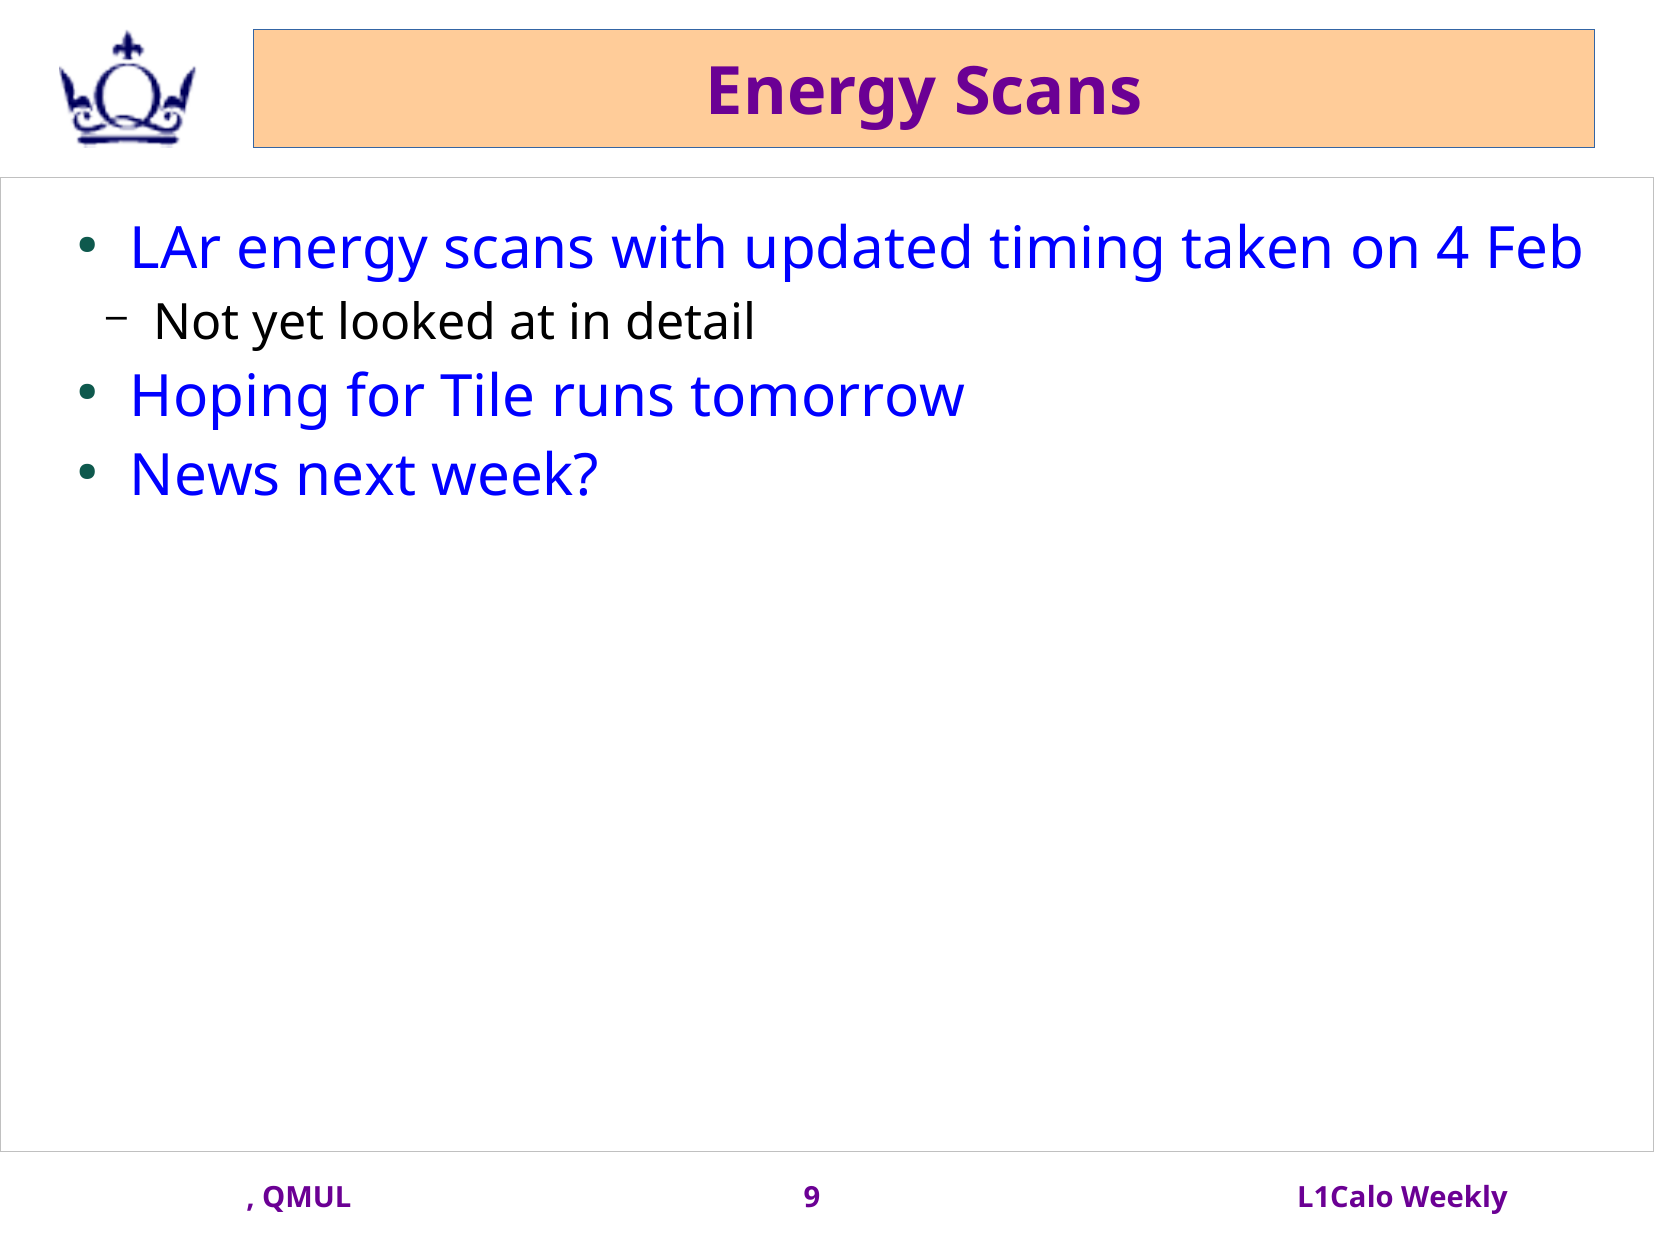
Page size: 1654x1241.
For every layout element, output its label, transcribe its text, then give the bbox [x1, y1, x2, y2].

title Energy Scans [253, 29, 1595, 148]
list LAr energy scans with updated timing taken on 4 Feb Not yet looked at in detail Hoping for Tile runs tomorrow News next week? [59, 206, 1595, 1127]
picture [59, 29, 200, 148]
